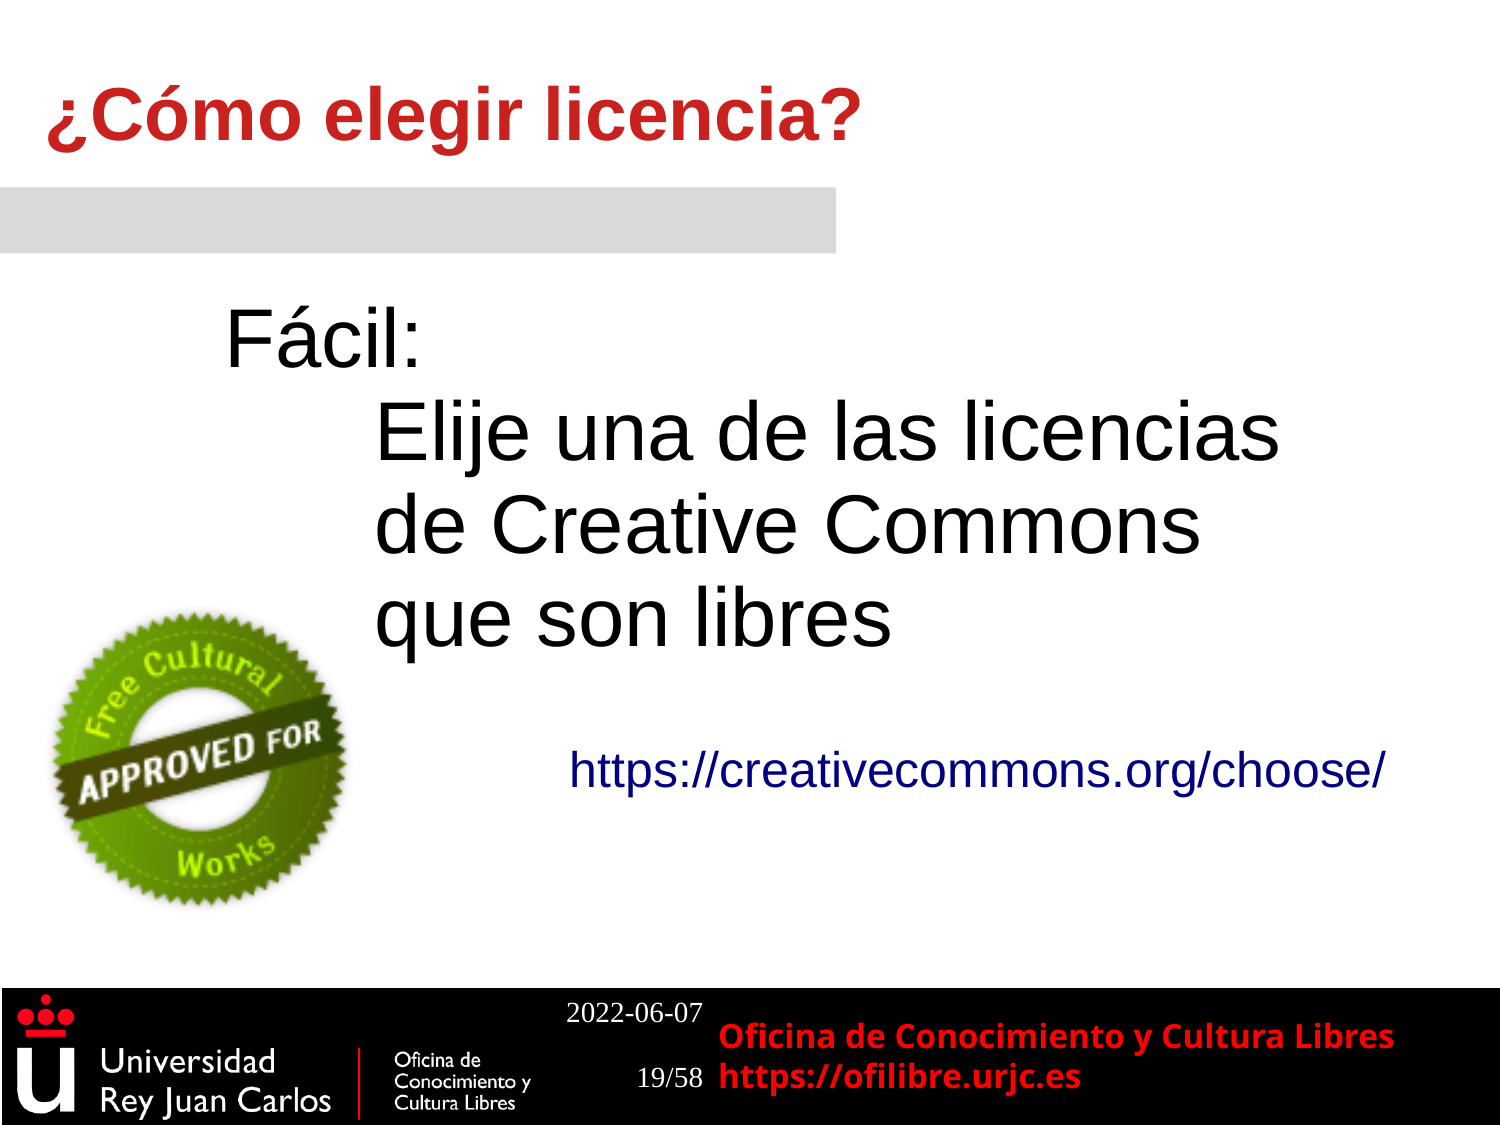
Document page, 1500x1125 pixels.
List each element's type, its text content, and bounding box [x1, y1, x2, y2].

picture [17, 994, 531, 1120]
text_box Fácil: Elije una de las licencias de Creative Commons que son libres [210, 285, 1442, 672]
title [75, 7, 1425, 196]
picture [45, 605, 355, 916]
text_box https://creativecommons.org/choose/ [555, 735, 1456, 848]
text_box ¿Cómo elegir licencia? [30, 64, 1306, 248]
